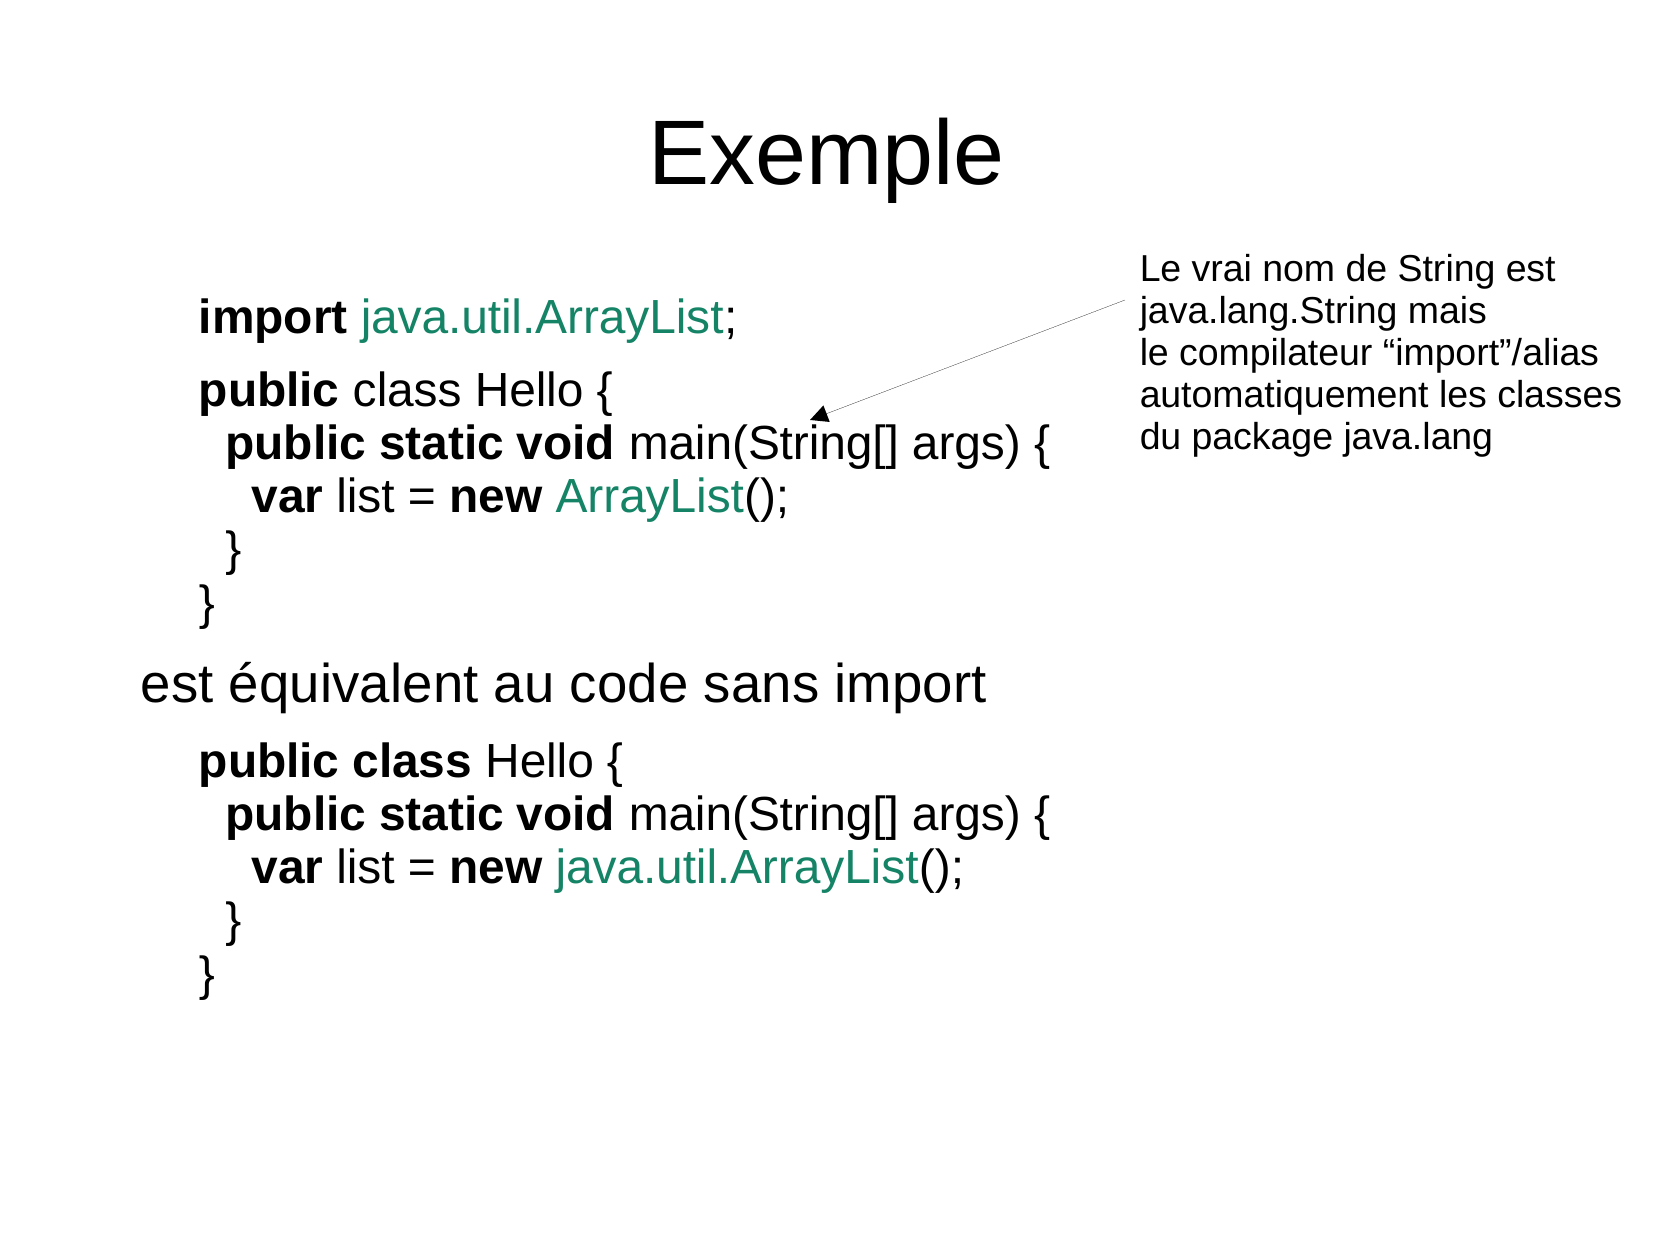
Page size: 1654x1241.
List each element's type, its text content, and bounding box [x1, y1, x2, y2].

text_box Le vrai nom de String est java.lang.String mais le compilateur “import”/alias automatiquement les classes du package java.lang [1125, 240, 1638, 466]
list import java.util.ArrayList; public class Hello { public static void main(String[] args) { var list = new ArrayList(); } } est équivalent au code sans import public class Hello { public static void main(String[] args) { var list = new java.util.ArrayList(); } } [82, 290, 1186, 1010]
title Exemple [82, 49, 1571, 257]
